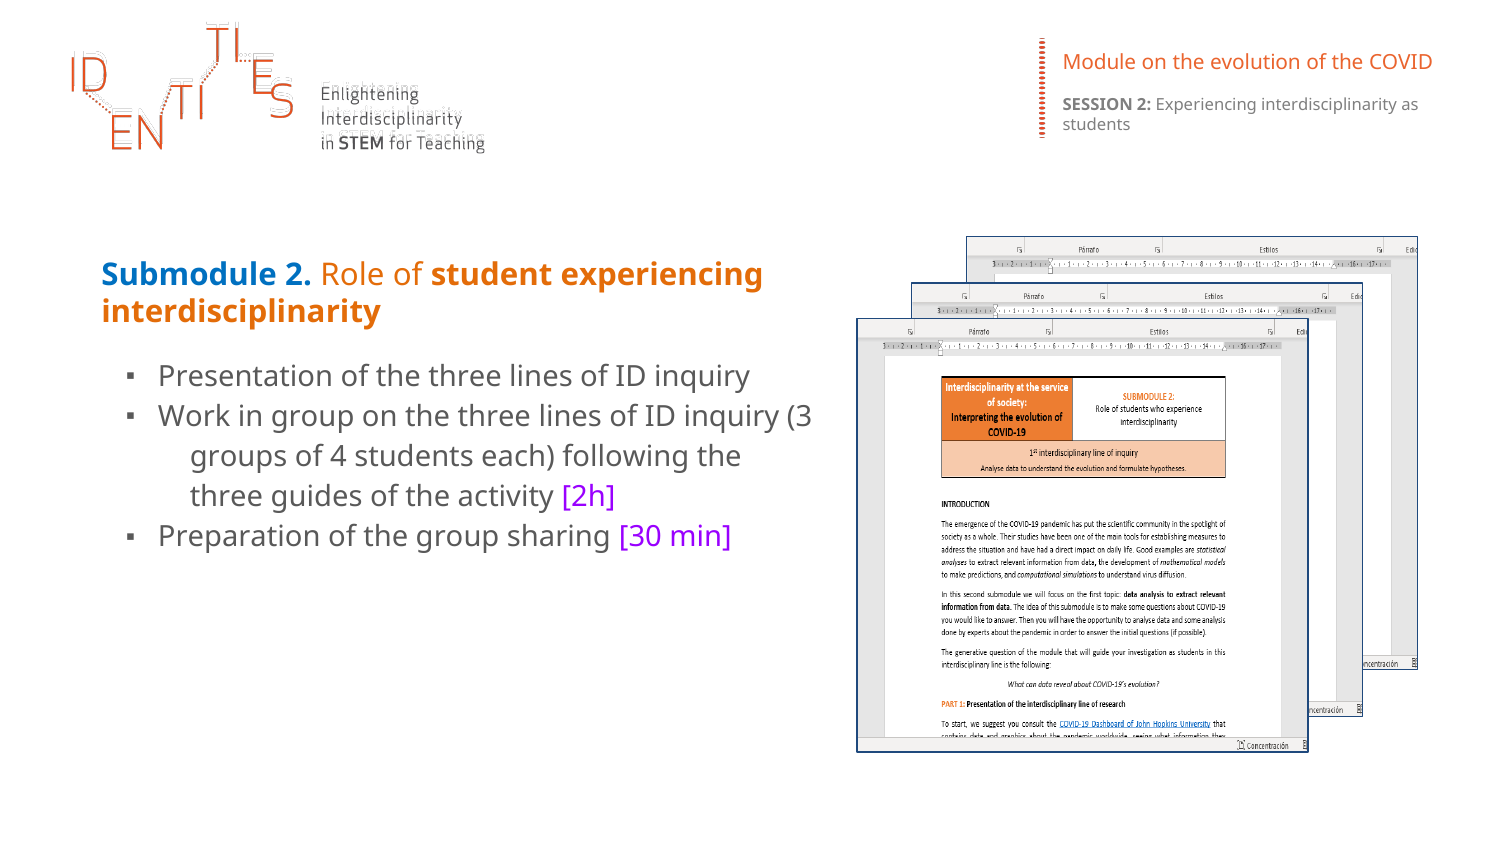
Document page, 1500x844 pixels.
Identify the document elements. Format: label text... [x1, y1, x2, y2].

text_box Submodule 2. Role of student experiencing interdisciplinarity Presentation of the three lines of ID inquiry Work in group on the three lines of ID inquiry (3 groups of 4 students each) following the three guides of the activity [2h] Preparation of the group sharing [30 min] [71, 246, 834, 559]
picture [912, 283, 1362, 716]
picture [857, 319, 1308, 752]
text_box Module on the evolution of the COVID SESSION 2: Experiencing interdisciplinarity as students [1048, 41, 1500, 135]
picture [71, 18, 485, 157]
picture [967, 237, 1417, 669]
picture [1039, 38, 1048, 138]
